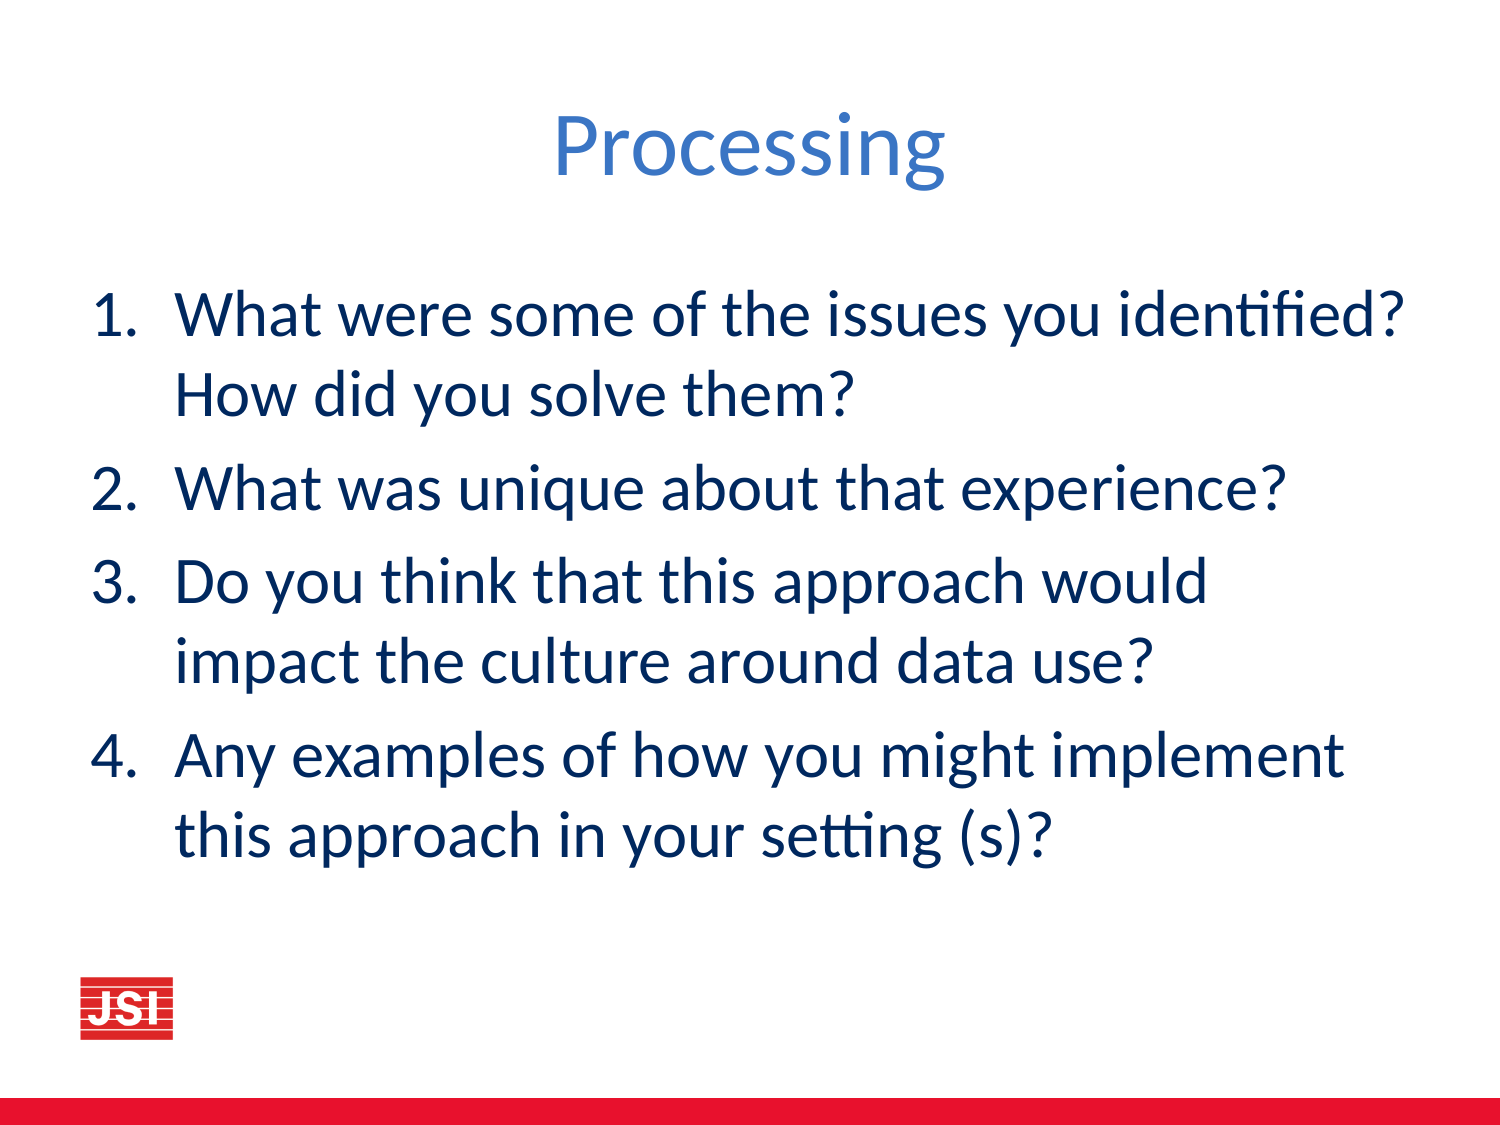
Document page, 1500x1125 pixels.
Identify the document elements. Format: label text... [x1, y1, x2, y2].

picture [62, 962, 186, 1054]
list What were some of the issues you identified? How did you solve them? What was unique about that experience? Do you think that this approach would impact the culture around data use? Any examples of how you might implement this approach in your setting (s)? [75, 262, 1425, 1005]
title Processing [75, 45, 1425, 233]
